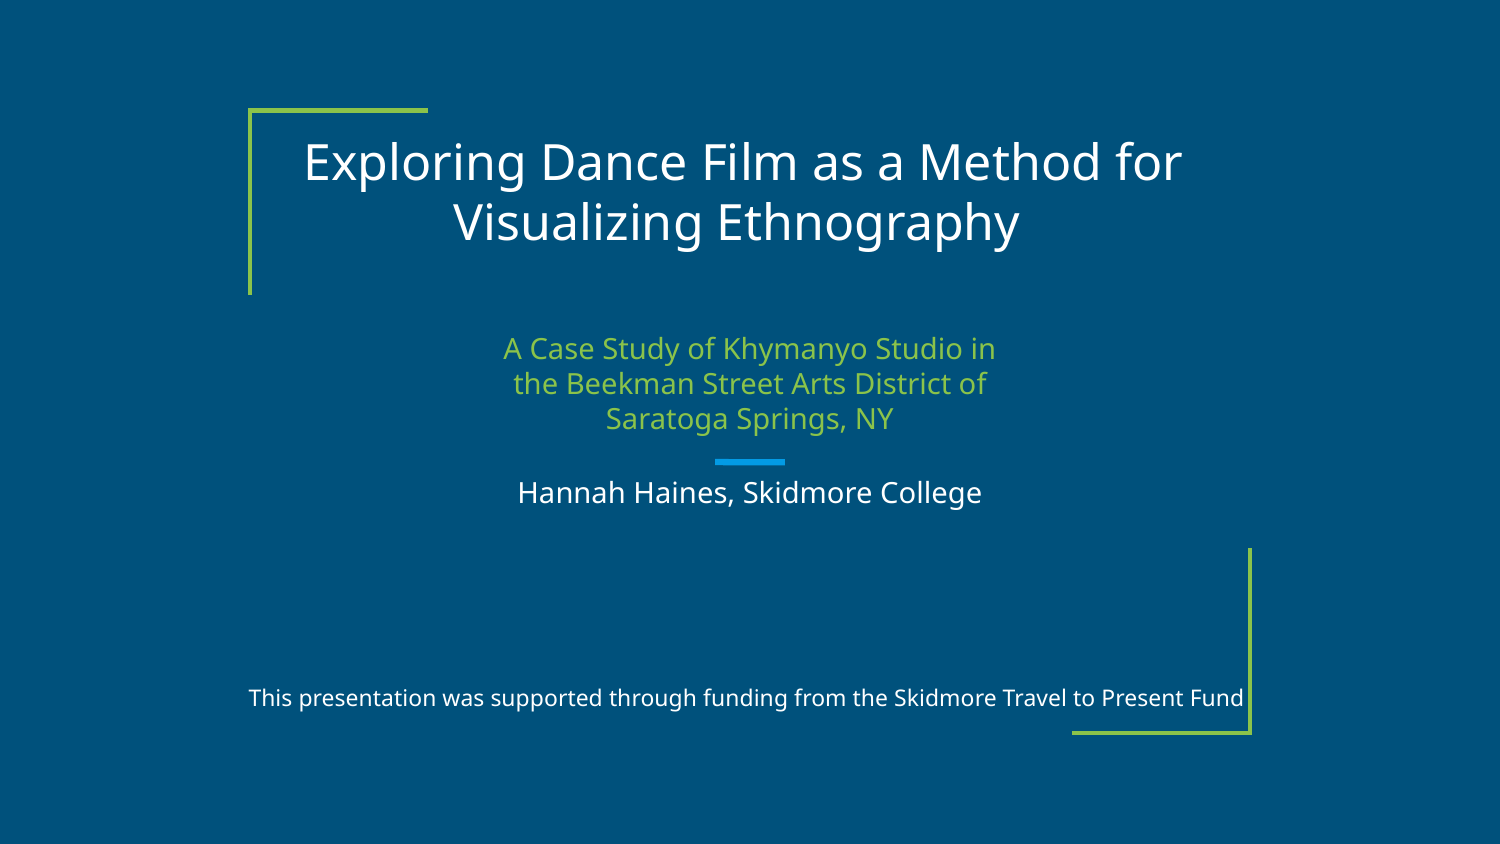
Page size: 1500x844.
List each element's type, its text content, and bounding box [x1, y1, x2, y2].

subtitle A Case Study of Khymanyo Studio in the Beekman Street Arts District of Saratoga Springs, NY [466, 315, 1034, 459]
text_box Hannah Haines, Skidmore College This presentation was supported through funding from the Skidmore Travel to Present Fund [148, 459, 1352, 844]
title Exploring Dance Film as a Method for Visualizing Ethnography [265, 80, 1222, 266]
